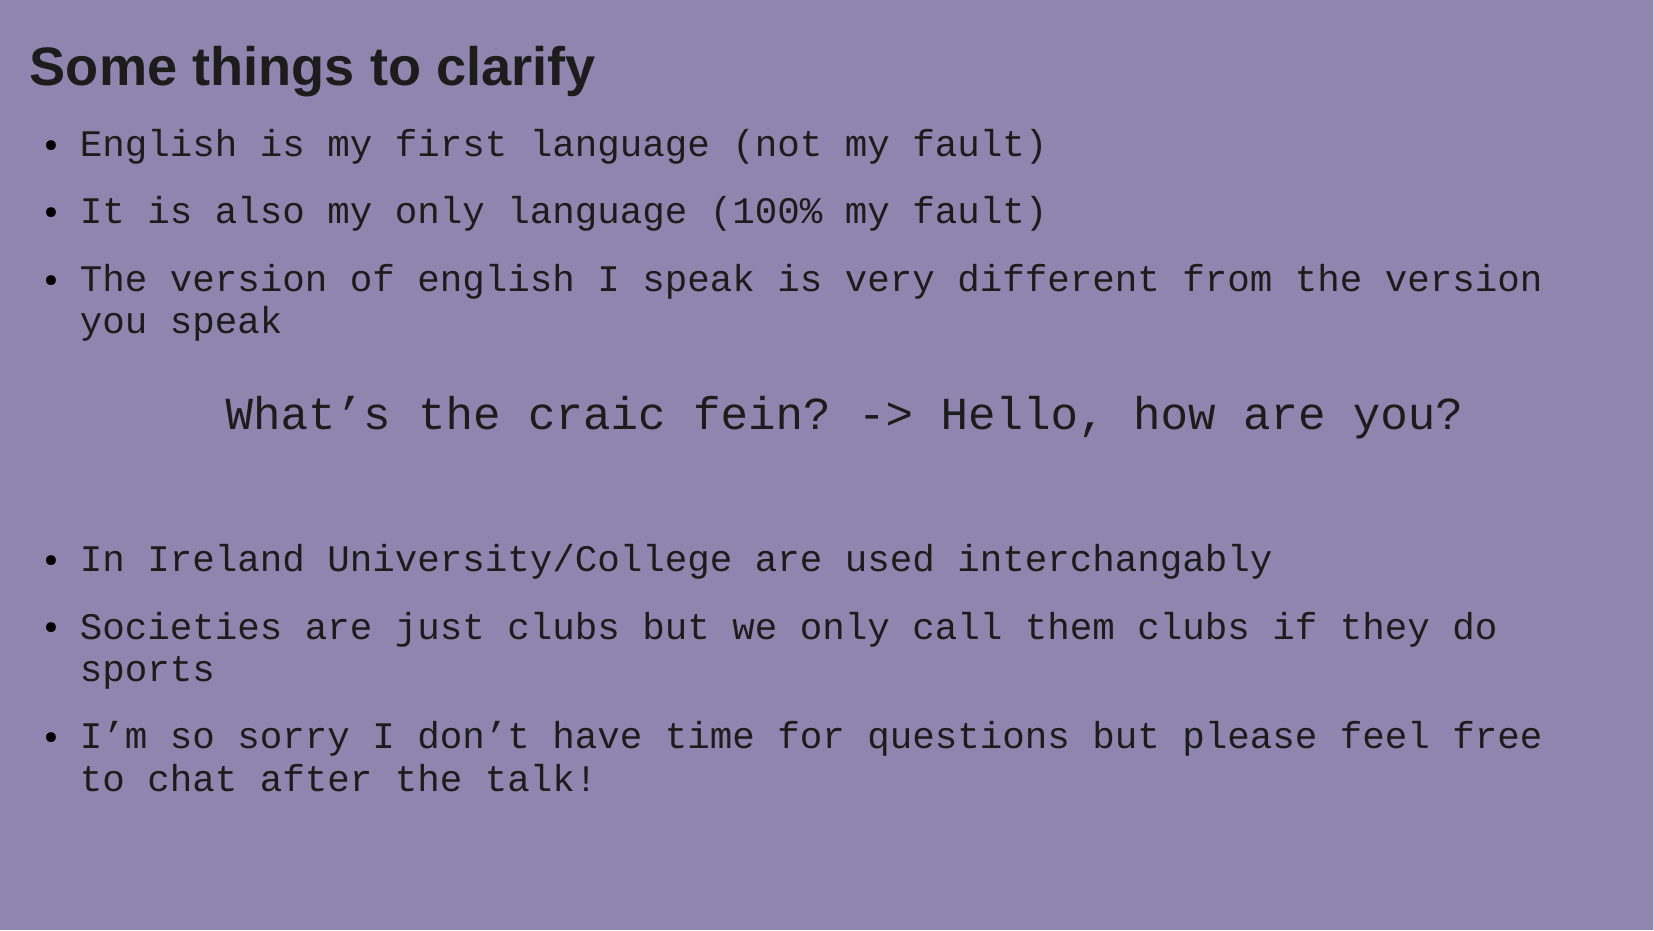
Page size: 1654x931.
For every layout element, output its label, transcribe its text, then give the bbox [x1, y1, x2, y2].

text_box English is my first language (not my fault) It is also my only language (100% my fault) The version of english I speak is very different from the version you speak [29, 118, 1565, 353]
text_box What’s the craic fein? -> Hello, how are you? [0, 383, 1654, 502]
title Some things to clarify [29, 29, 1123, 104]
text_box In Ireland University/College are used interchangably Societies are just clubs but we only call them clubs if they do sports I’m so sorry I don’t have time for questions but please feel free to chat after the talk! [29, 533, 1565, 811]
